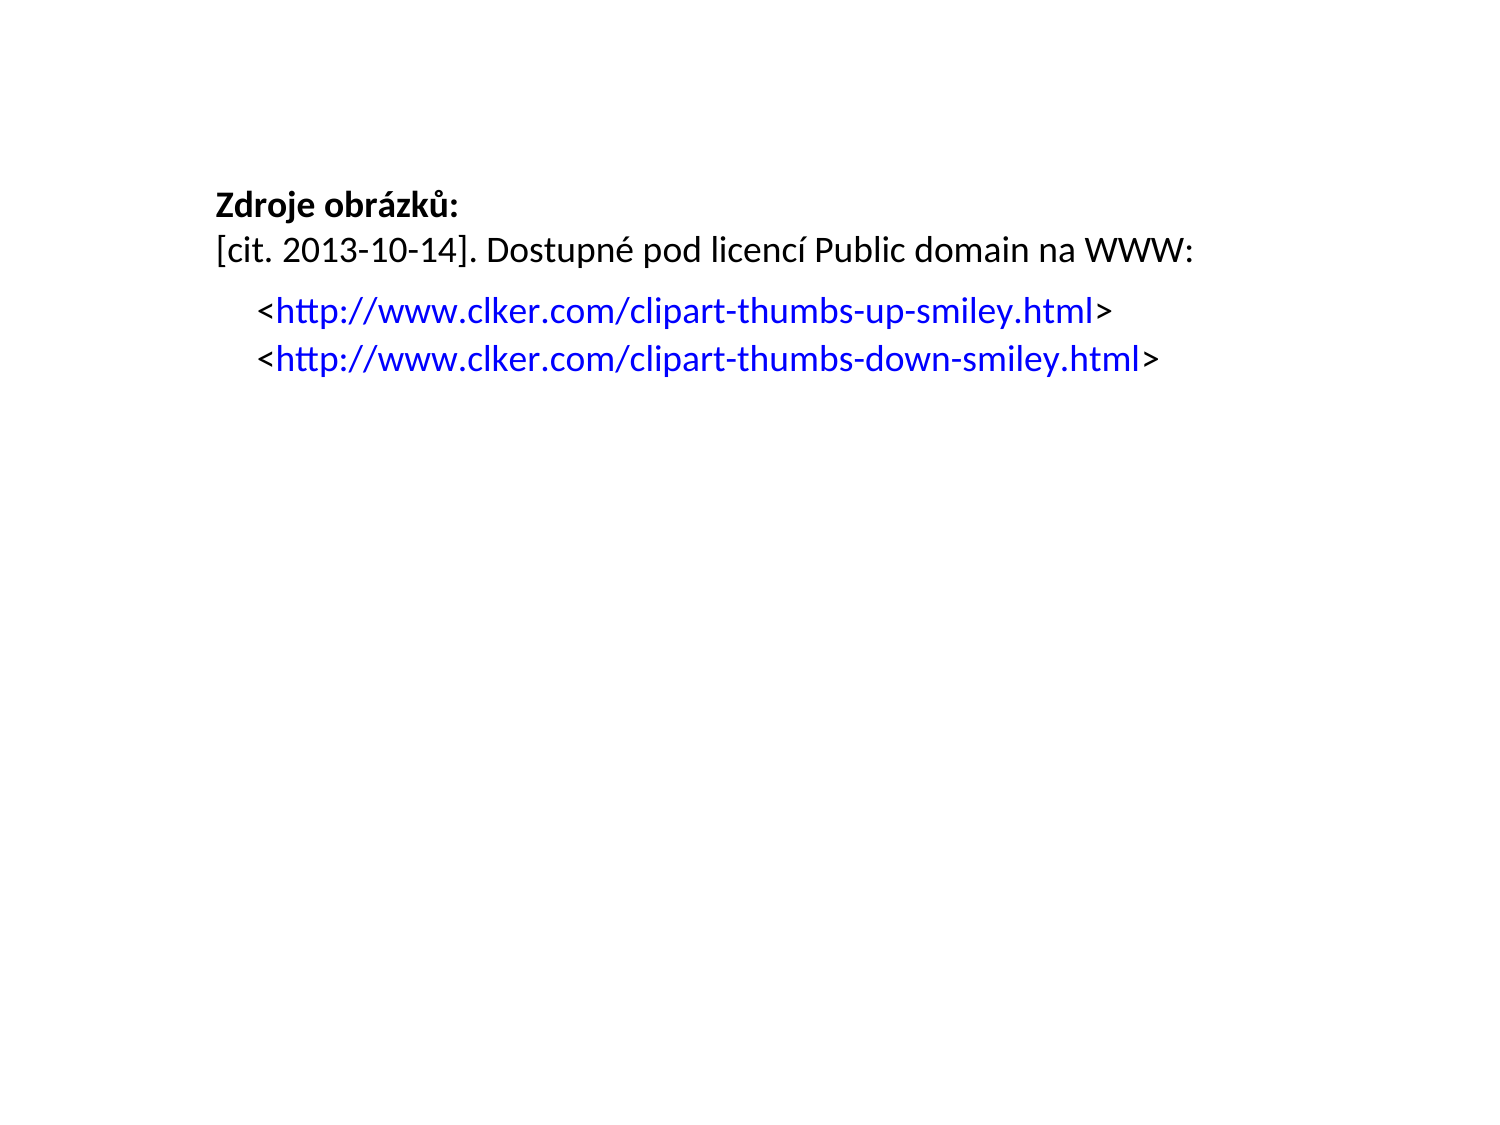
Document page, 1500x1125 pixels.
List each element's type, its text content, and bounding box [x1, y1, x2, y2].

text_box <http://www.clker.com/clipart-thumbs-up-smiley.html> [242, 278, 1270, 326]
text_box <http://www.clker.com/clipart-thumbs-down-smiley.html> [242, 326, 1294, 387]
text_box Zdroje obrázků: [cit. 2013-10-14]. Dostupné pod licencí Public domain na WWW: [201, 172, 1219, 279]
